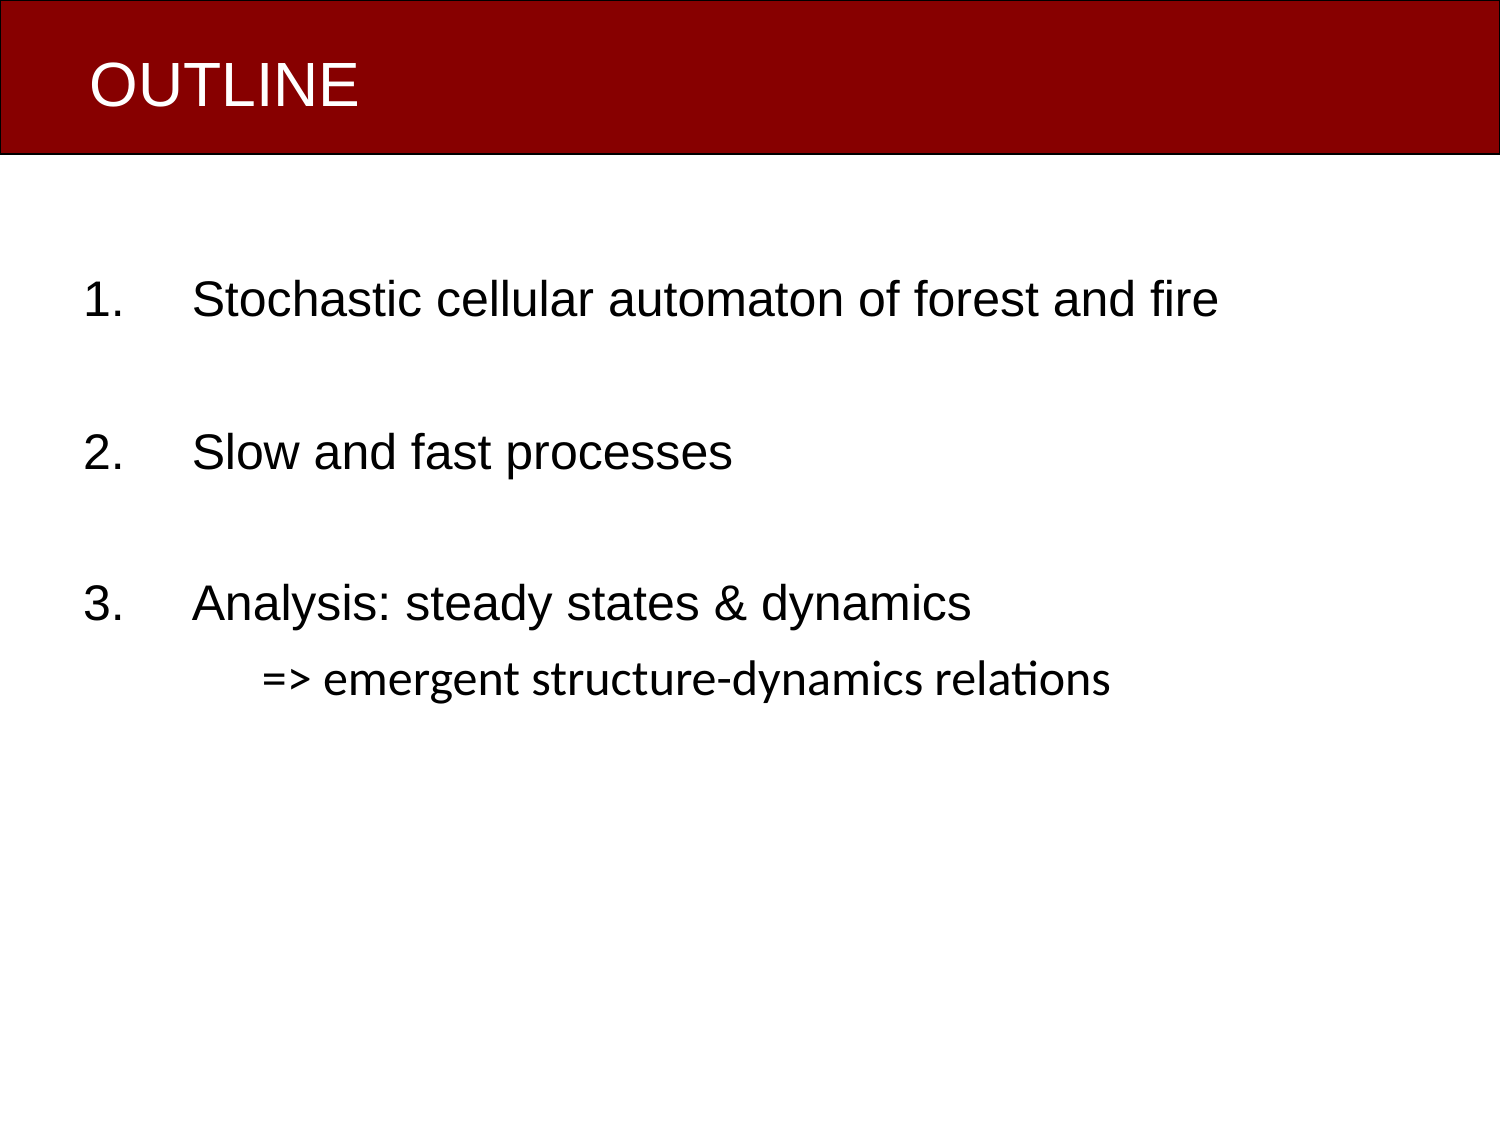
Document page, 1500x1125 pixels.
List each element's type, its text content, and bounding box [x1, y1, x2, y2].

text_box [0, 0, 1500, 154]
title OUTLINE [74, 3, 1425, 160]
list Stochastic cellular automaton of forest and fire Slow and fast processes Analysis: steady states & dynamics => emergent structure-dynamics relations [65, 271, 1500, 1031]
